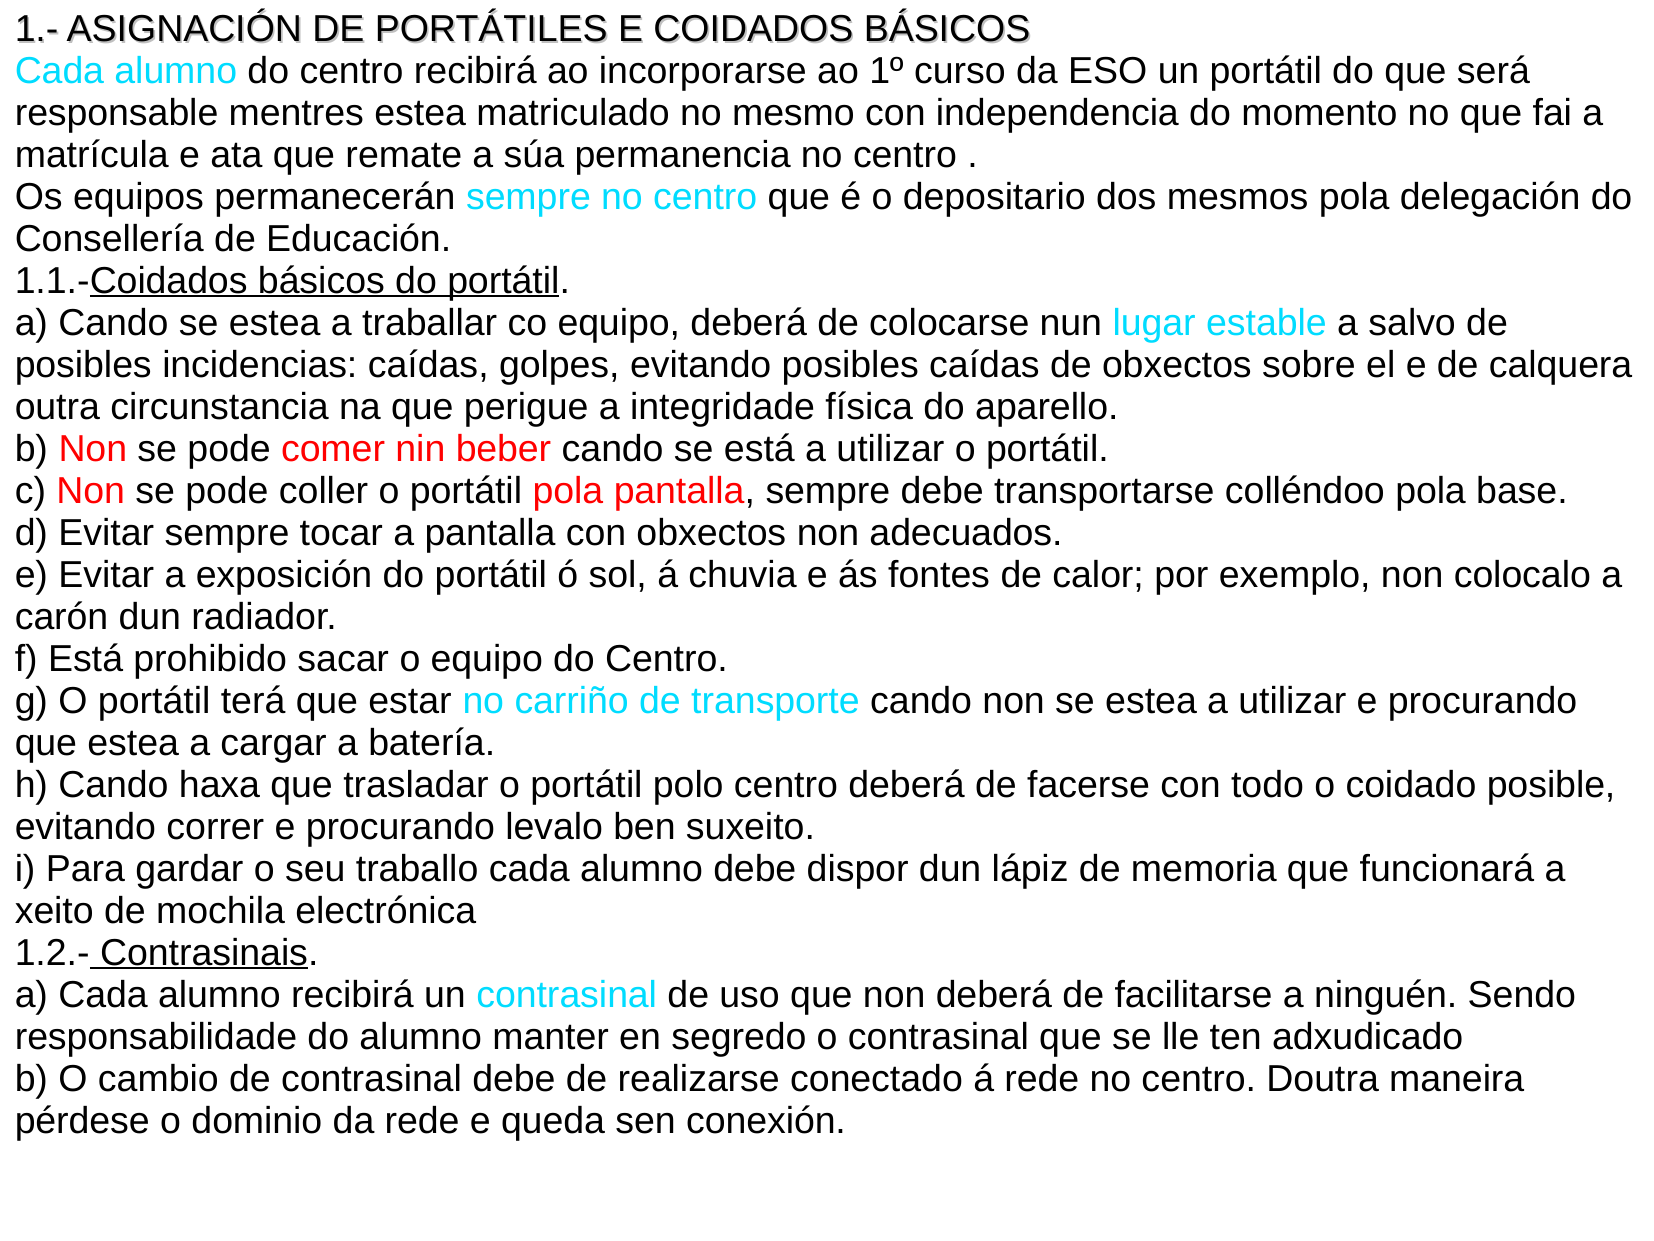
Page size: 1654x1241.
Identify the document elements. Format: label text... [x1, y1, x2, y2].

text_box 1.- ASIGNACIÓN DE PORTÁTILES E COIDADOS BÁSICOS Cada alumno do centro recibirá ao incorporarse ao 1º curso da ESO un portátil do que será responsable mentres estea matriculado no mesmo con independencia do momento no que fai a matrícula e ata que remate a súa permanencia no centro . Os equipos permanecerán sempre no centro que é o depositario dos mesmos pola delegación do Consellería de Educación. 1.1.-Coidados básicos do portátil. a) Cando se estea a traballar co equipo, deberá de colocarse nun lugar estable a salvo de posibles incidencias: caídas, golpes, evitando posibles caídas de obxectos sobre el e de calquera outra circunstancia na que perigue a integridade física do aparello. b) Non se pode comer nin beber cando se está a utilizar o portátil. c) Non se pode coller o portátil pola pantalla, sempre debe transportarse colléndoo pola base. d) Evitar sempre tocar a pantalla con obxectos non adecuados. e) Evitar a exposición do portátil ó sol, á chuvia e ás fontes de calor; por exemplo, non colocalo a carón dun radiador. f) Está prohibido sacar o equipo do Centro. g) O portátil terá que estar no carriño de transporte cando non se estea a utilizar e procurando que estea a cargar a batería. h) Cando haxa que trasladar o portátil polo centro deberá de facerse con todo o coidado posible, evitando correr e procurando levalo ben suxeito. i) Para gardar o seu traballo cada alumno debe dispor dun lápiz de memoria que funcionará a xeito de mochila electrónica 1.2.- Contrasinais. a) Cada alumno recibirá un contrasinal de uso que non deberá de facilitarse a ninguén. Sendo responsabilidade do alumno manter en segredo o contrasinal que se lle ten adxudicado b) O cambio de contrasinal debe de realizarse conectado á rede no centro. Doutra maneira pérdese o dominio da rede e queda sen conexión. [0, 0, 1654, 1241]
